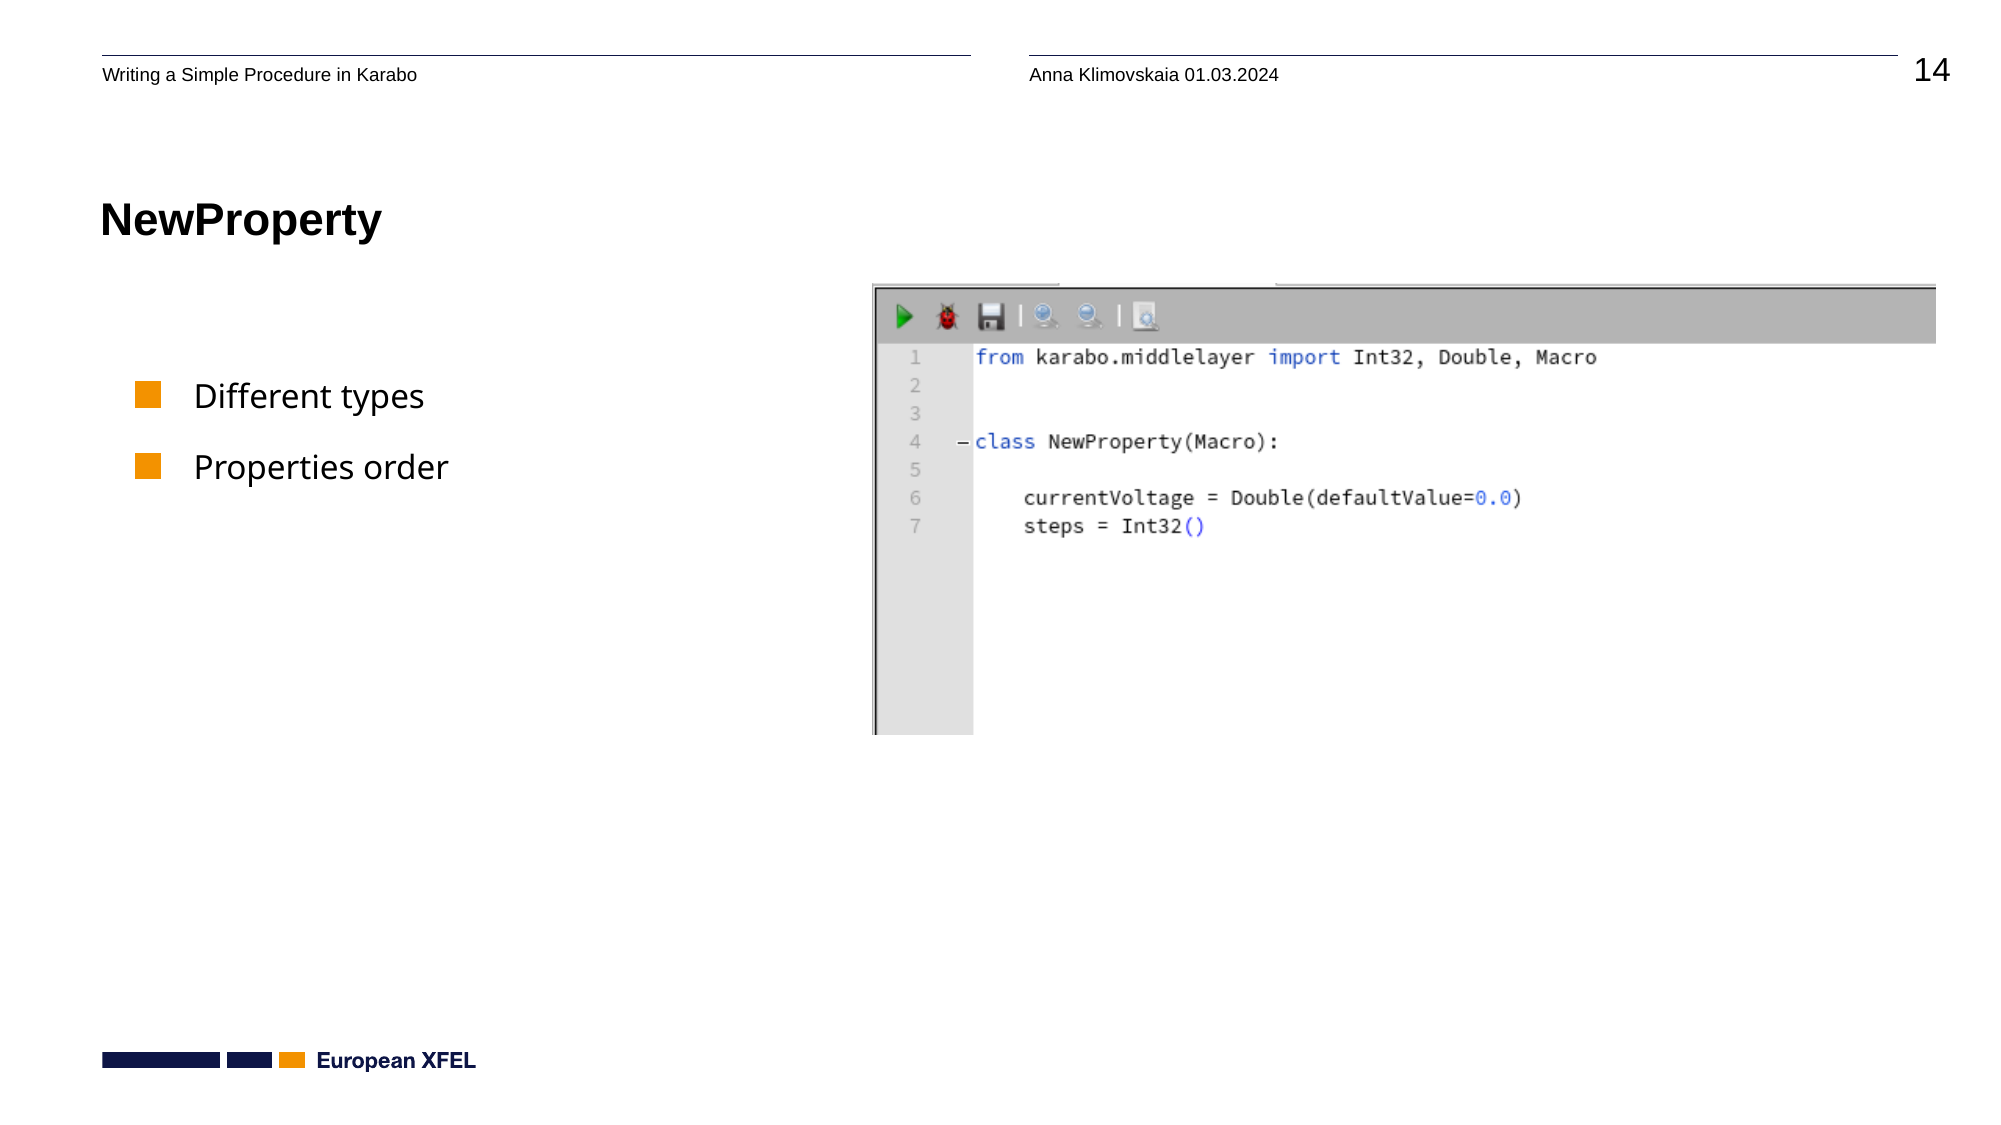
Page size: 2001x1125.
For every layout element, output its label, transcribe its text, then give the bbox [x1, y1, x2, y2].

title NewProperty [100, 116, 1898, 245]
list Different types Properties order [135, 303, 1066, 795]
picture [872, 283, 1936, 736]
